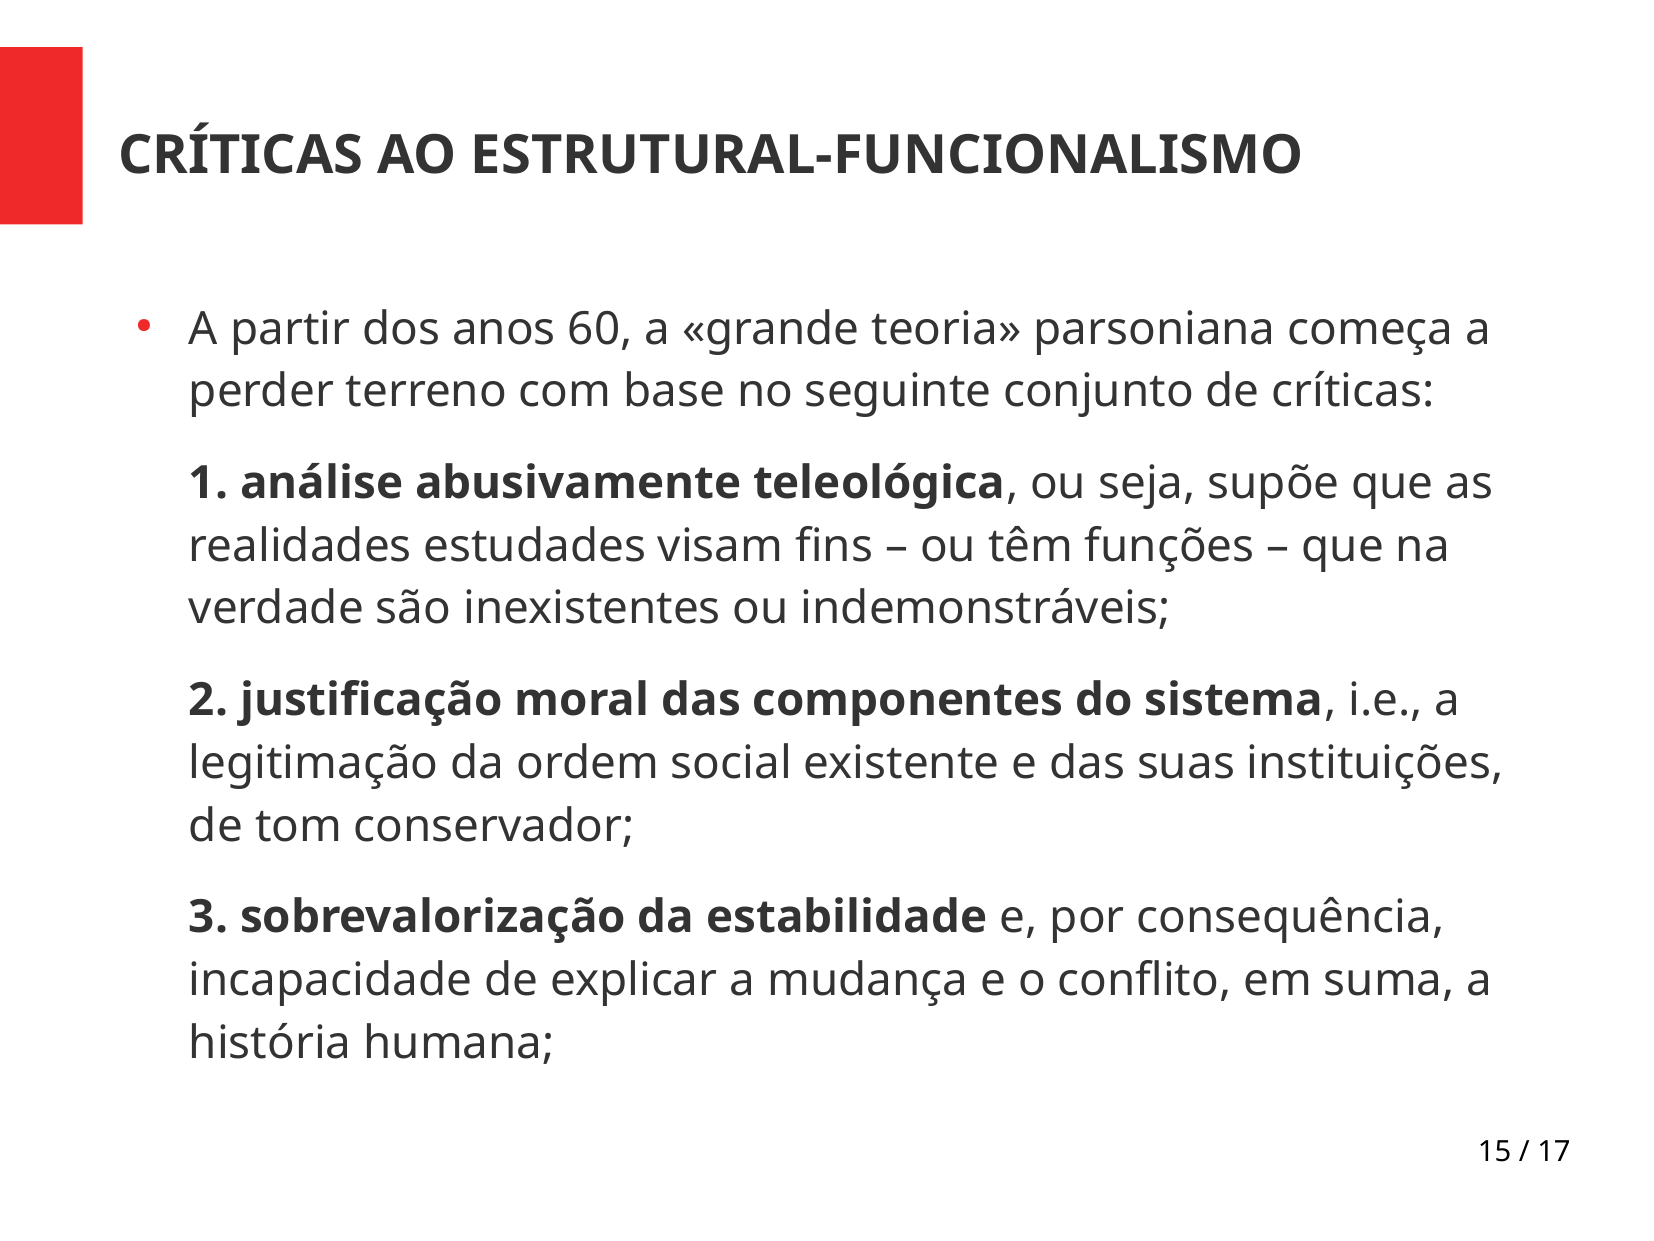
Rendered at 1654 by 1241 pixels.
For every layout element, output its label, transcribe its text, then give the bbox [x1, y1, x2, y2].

list A partir dos anos 60, a «grande teoria» parsoniana começa a perder terreno com base no seguinte conjunto de críticas: 1. análise abusivamente teleológica, ou seja, supõe que as realidades estudades visam fins – ou têm funções – que na verdade são inexistentes ou indemonstráveis; 2. justificação moral das componentes do sistema, i.e., a legitimação da ordem social existente e das suas instituições, de tom conservador; 3. sobrevalorização da estabilidade e, por consequência, incapacidade de explicar a mudança e o conflito, em suma, a história humana; [118, 295, 1536, 1015]
title CRÍTICAS AO ESTRUTURAL-FUNCIONALISMO [118, 49, 1571, 257]
